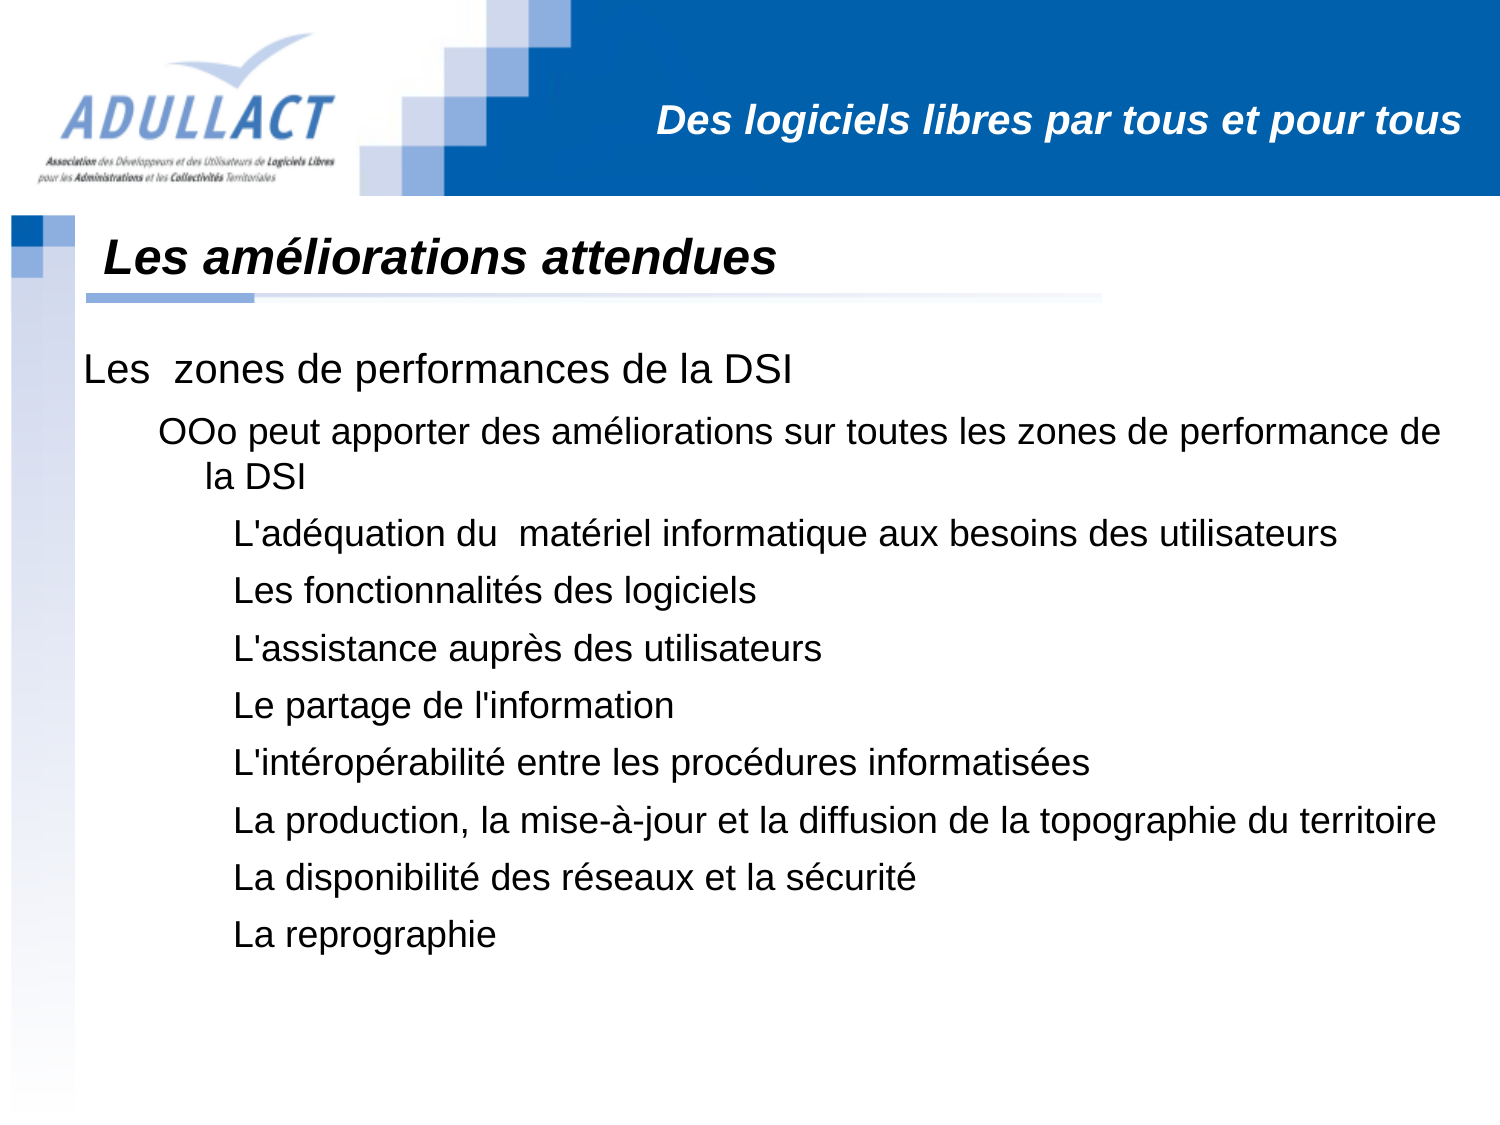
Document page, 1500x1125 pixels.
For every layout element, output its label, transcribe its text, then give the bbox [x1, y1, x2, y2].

picture [31, 29, 346, 189]
picture [10, 214, 75, 1113]
title Les améliorations attendues [88, 219, 1459, 292]
picture [86, 293, 1102, 303]
list Les zones de performances de la DSI OOo peut apporter des améliorations sur toutes les zones de performance de la DSI L'adéquation du matériel informatique aux besoins des utilisateurs Les fonctionnalités des logiciels L'assistance auprès des utilisateurs Le partage de l'information L'intéropérabilité entre les procédures informatisées La production, la mise-à-jour et la diffusion de la topographie du territoire La disponibilité des réseaux et la sécurité La reprographie [83, 343, 1447, 1048]
picture [356, 0, 1500, 196]
